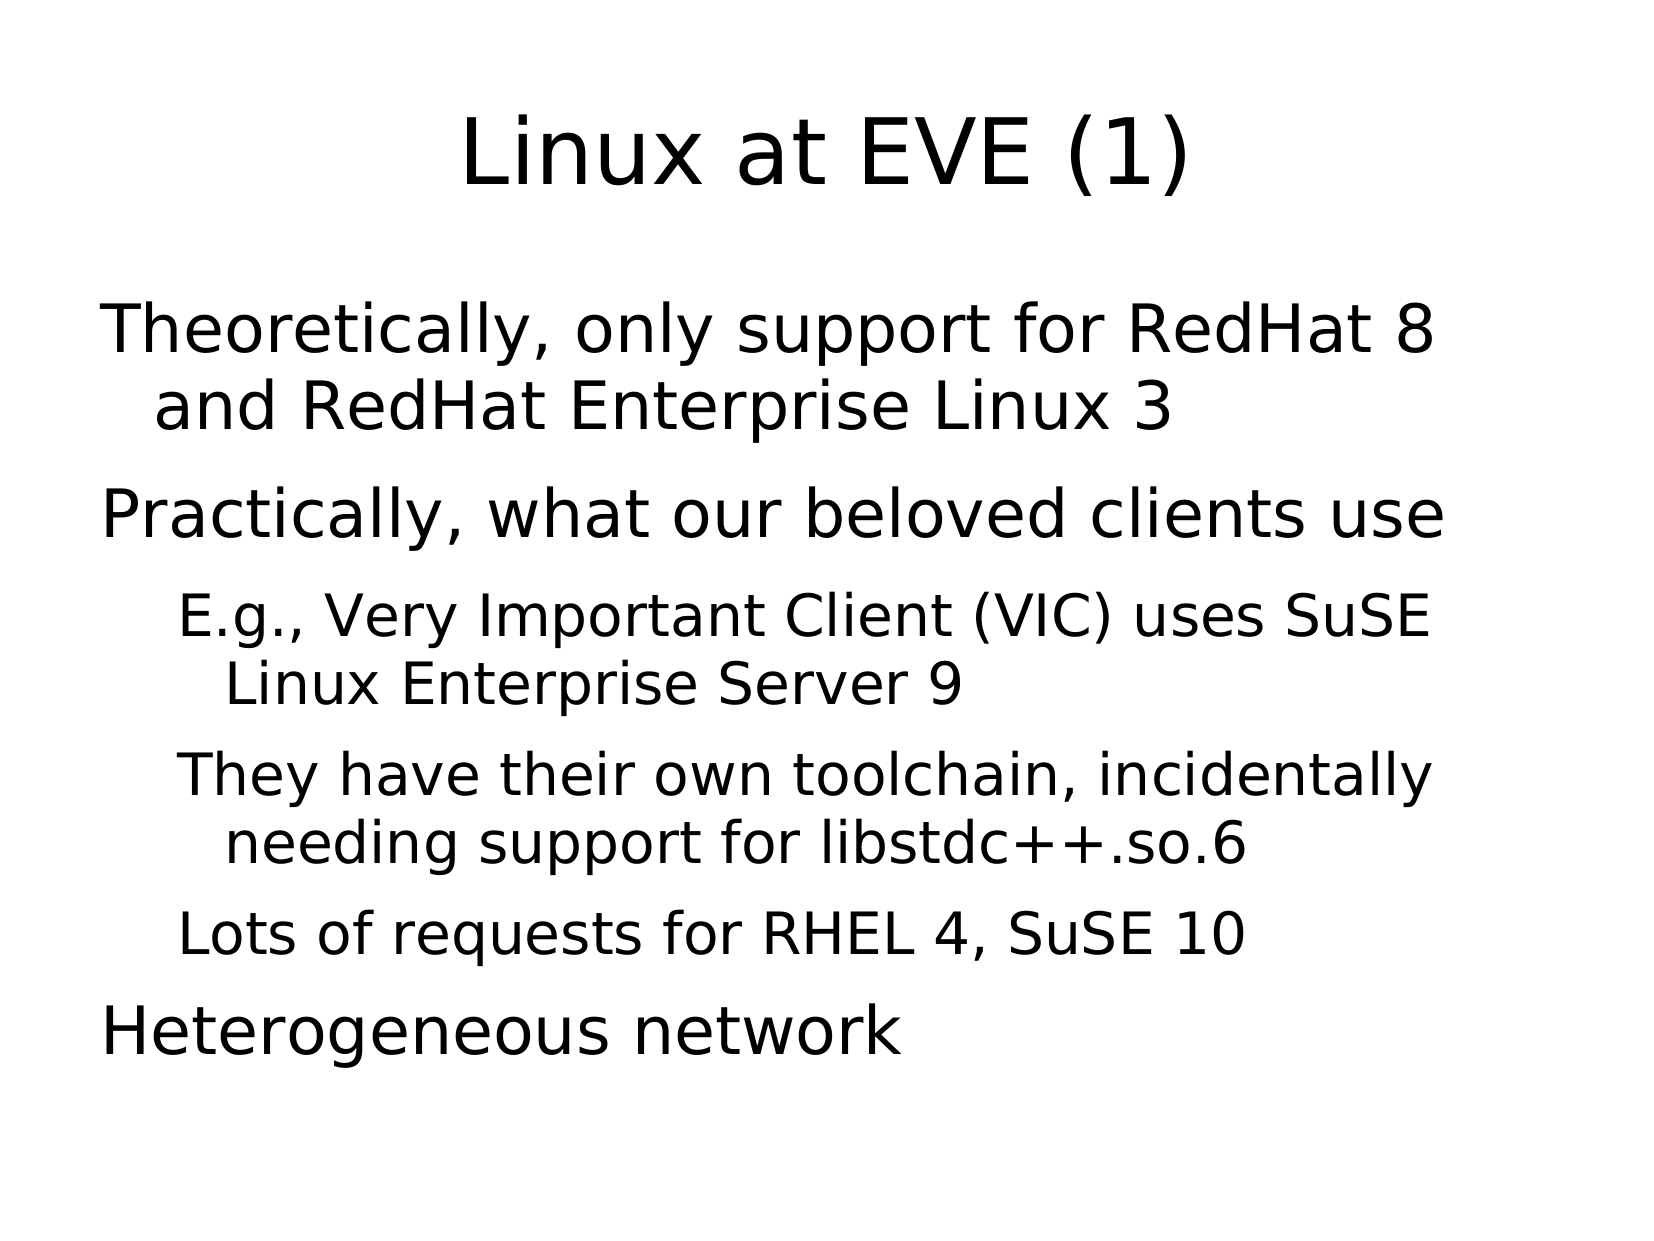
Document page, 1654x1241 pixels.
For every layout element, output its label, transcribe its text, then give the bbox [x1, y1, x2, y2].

list Theoretically, only support for RedHat 8 and RedHat Enterprise Linux 3 Practically, what our beloved clients use E.g., Very Important Client (VIC) uses SuSE Linux Enterprise Server 9 They have their own toolchain, incidentally needing support for libstdc++.so.6 Lots of requests for RHEL 4, SuSE 10 Heterogeneous network [82, 290, 1571, 1109]
title Linux at EVE (1) [82, 49, 1571, 257]
